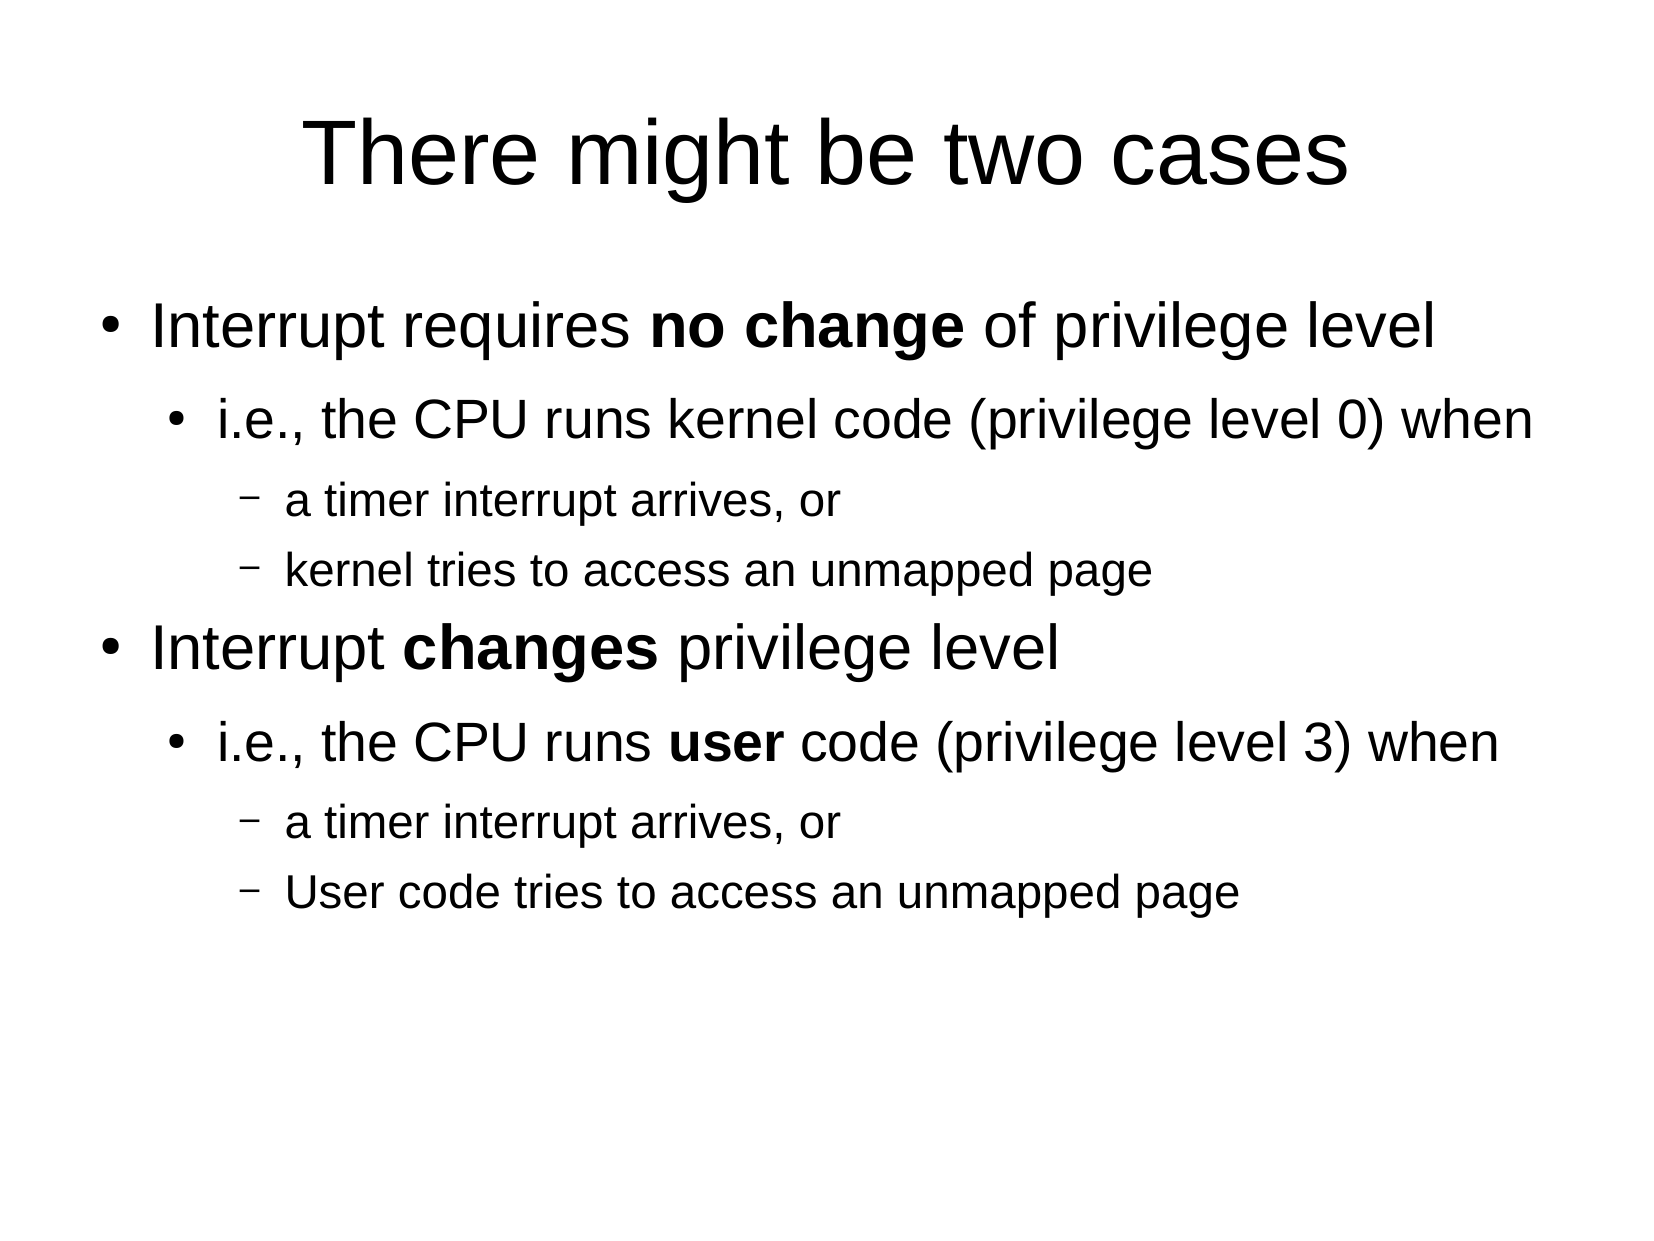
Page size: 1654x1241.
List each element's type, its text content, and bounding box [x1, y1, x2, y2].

title There might be two cases [82, 49, 1571, 257]
list Interrupt requires no change of privilege level i.e., the CPU runs kernel code (privilege level 0) when a timer interrupt arrives, or kernel tries to access an unmapped page Interrupt changes privilege level i.e., the CPU runs user code (privilege level 3) when a timer interrupt arrives, or User code tries to access an unmapped page [82, 290, 1571, 1010]
